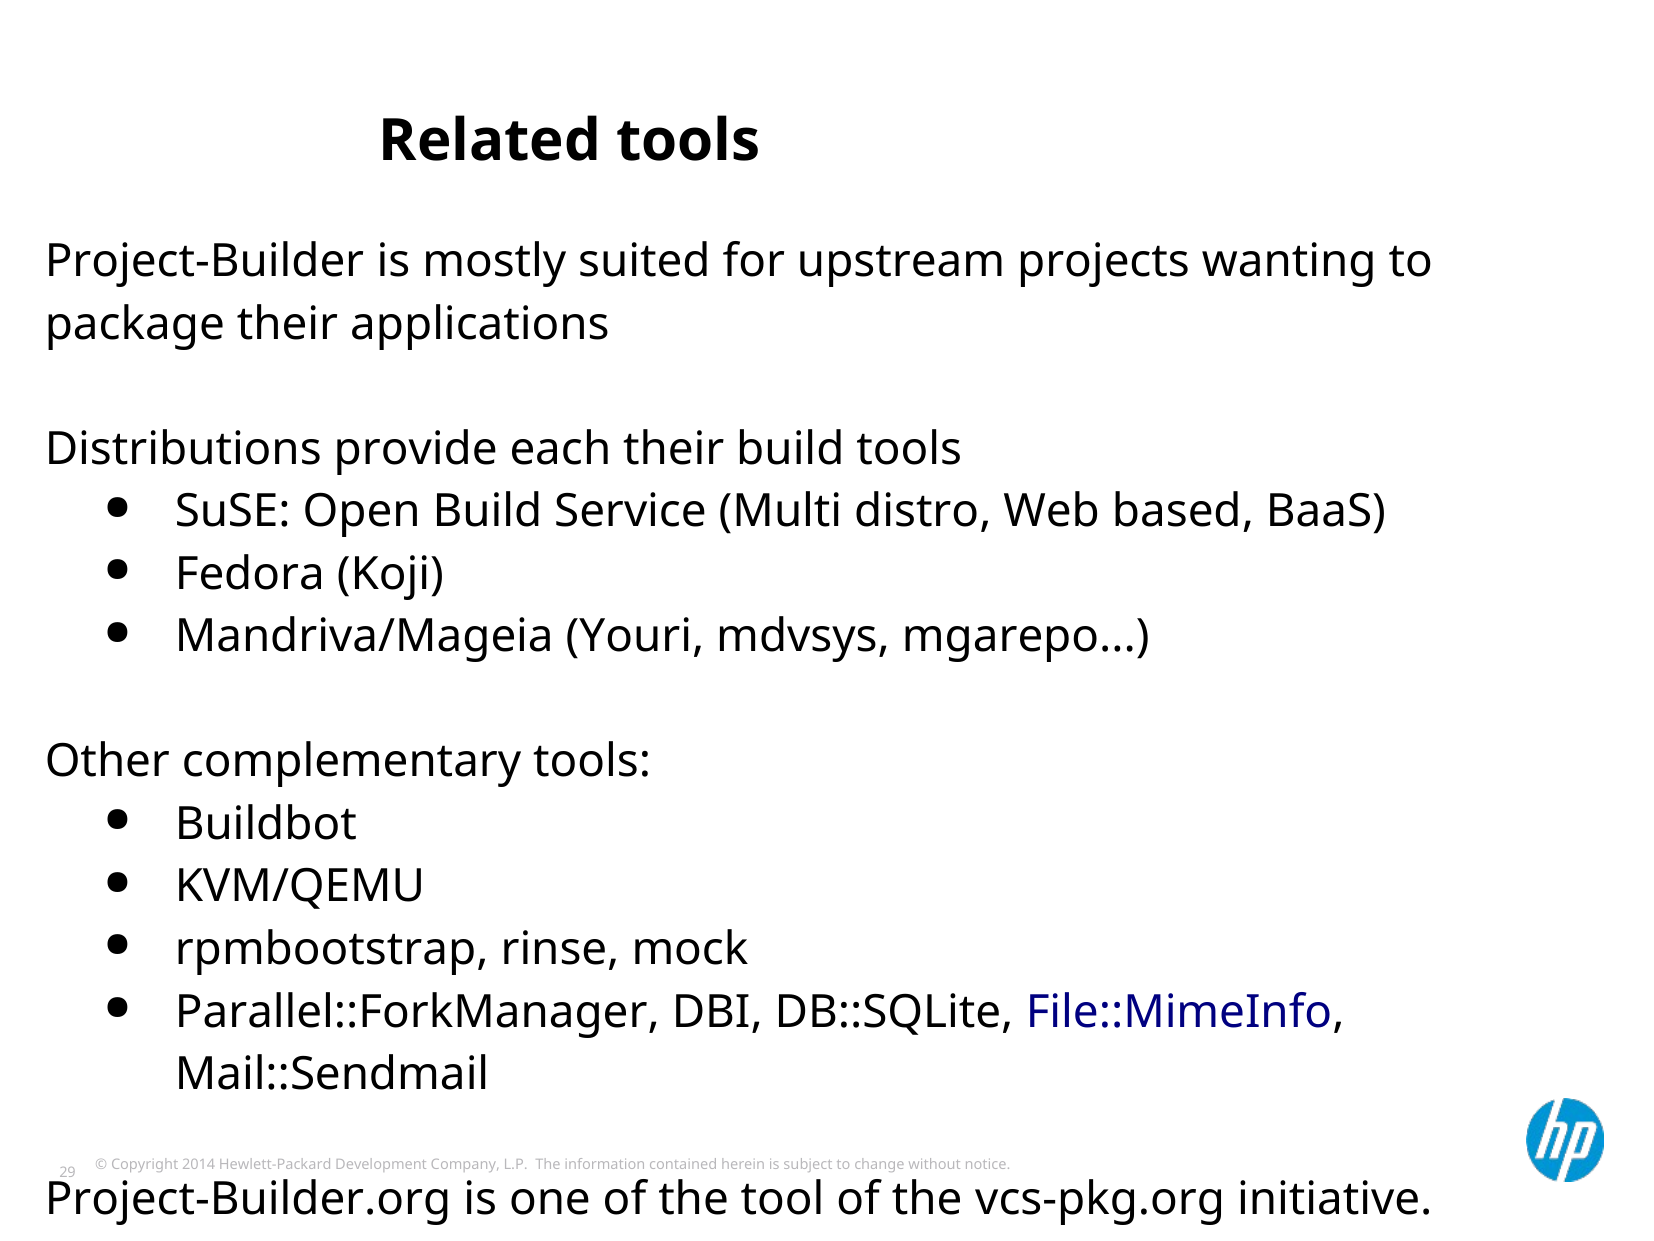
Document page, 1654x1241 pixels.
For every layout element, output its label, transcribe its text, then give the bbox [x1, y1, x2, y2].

picture [1573, 1148, 1604, 1182]
title Related tools [378, 59, 1348, 221]
picture [1535, 1148, 1546, 1159]
text_box Project-Builder is mostly suited for upstream projects wanting to package their applications Distributions provide each their build tools SuSE: Open Build Service (Multi distro, Web based, BaaS) Fedora (Koji) Mandriva/Mageia (Youri, mdvsys, mgarepo...) Other complementary tools: Buildbot KVM/QEMU rpmbootstrap, rinse, mock Parallel::ForkManager, DBI, DB::SQLite, File::MimeInfo, Mail::Sendmail Project-Builder.org is one of the tool of the vcs-pkg.org initiative. [44, 227, 1624, 1148]
picture [1550, 1148, 1561, 1159]
picture [1526, 1148, 1590, 1182]
